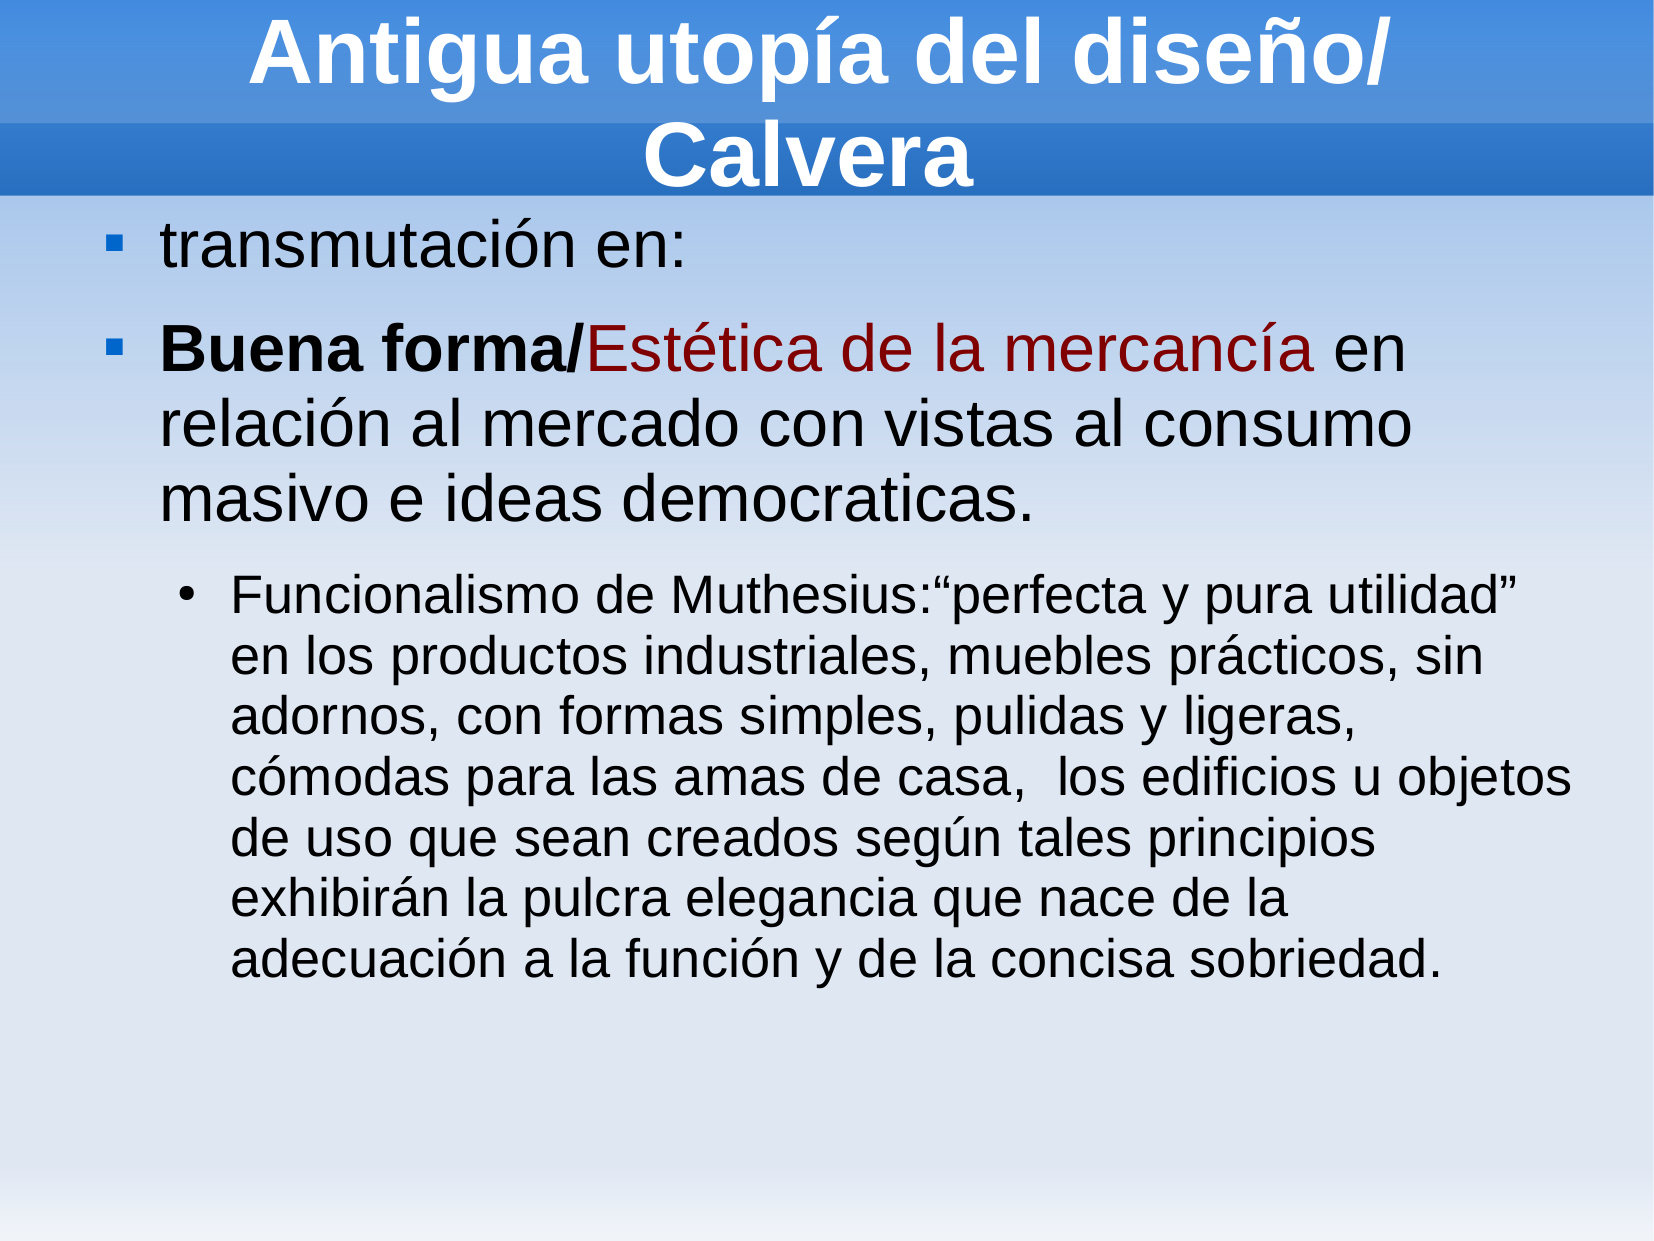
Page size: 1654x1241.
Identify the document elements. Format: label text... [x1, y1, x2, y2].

title Antigua utopía del diseño/ Calvera [76, 0, 1565, 208]
list transmutación en: Buena forma/Estética de la mercancía en relación al mercado con vistas al consumo masivo e ideas democraticas. Funcionalismo de Muthesius:“perfecta y pura utilidad” en los productos industriales, muebles prácticos, sin adornos, con formas simples, pulidas y ligeras, cómodas para las amas de casa, los edificios u objetos de uso que sean creados según tales principios exhibirán la pulcra elegancia que nace de la adecuación a la función y de la concisa sobriedad. [88, 206, 1577, 1026]
picture [0, 0, 1654, 1241]
